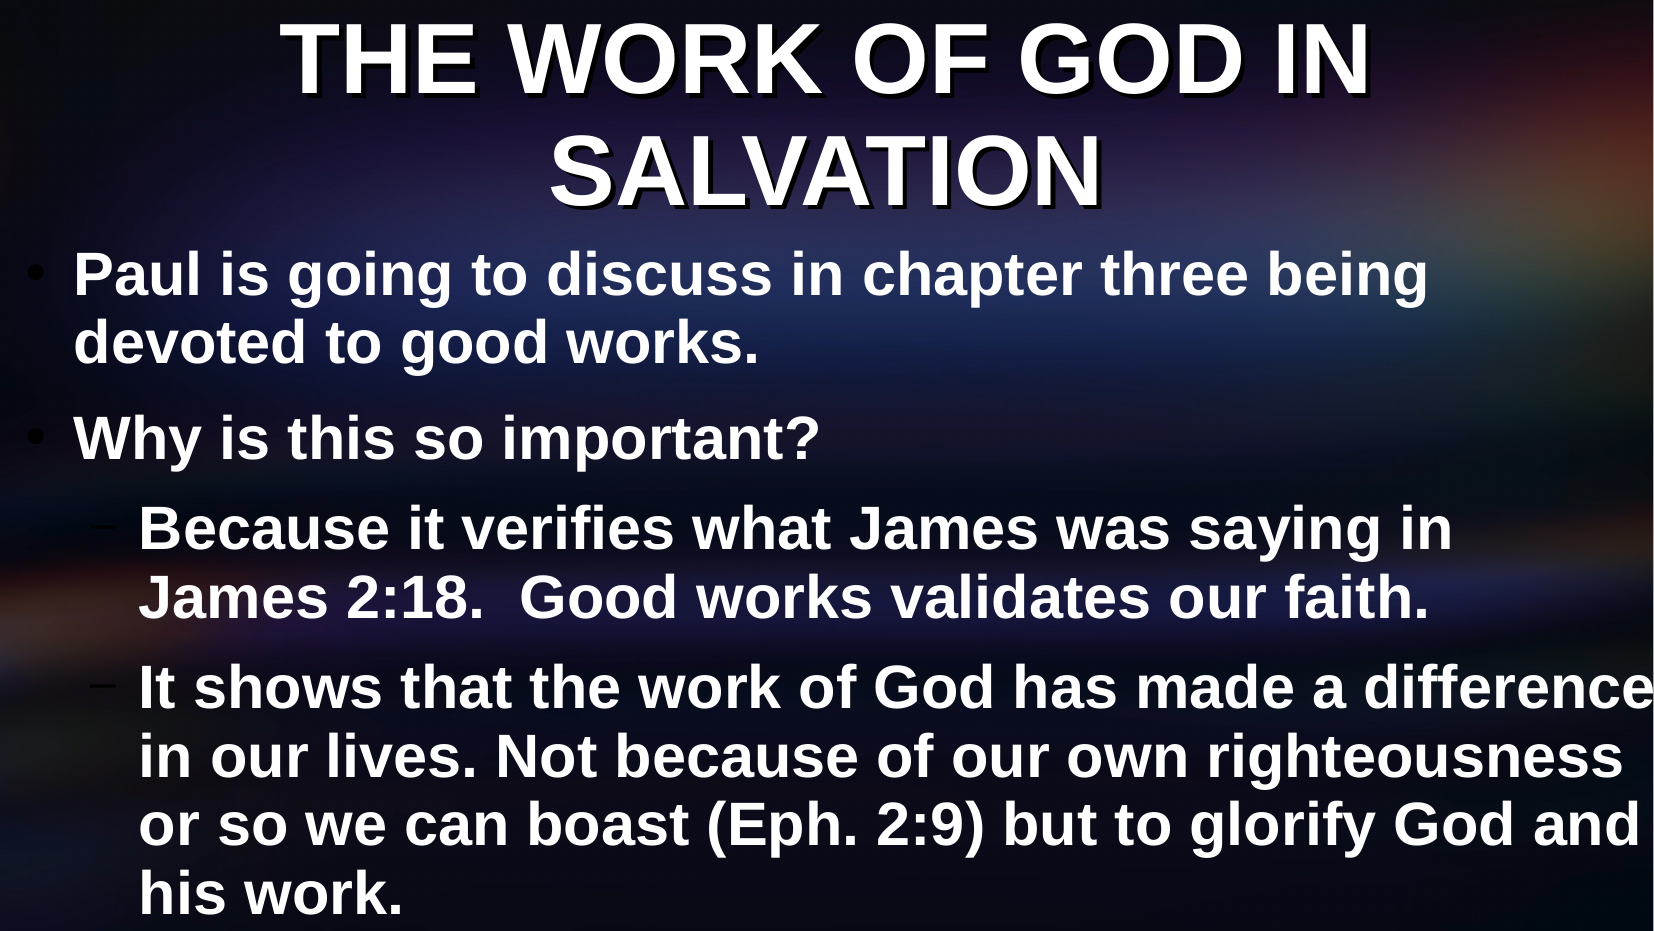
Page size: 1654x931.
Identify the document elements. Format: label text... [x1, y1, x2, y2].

picture [0, 0, 1654, 931]
list Paul is going to discuss in chapter three being devoted to good works. Why is this so important? Because it verifies what James was saying in James 2:18. Good works validates our faith. It shows that the work of God has made a difference in our lives. Not because of our own righteousness or so we can boast (Eph. 2:9) but to glorify God and his work. [8, 240, 1654, 931]
title THE WORK OF GOD IN SALVATION [82, 2, 1571, 227]
